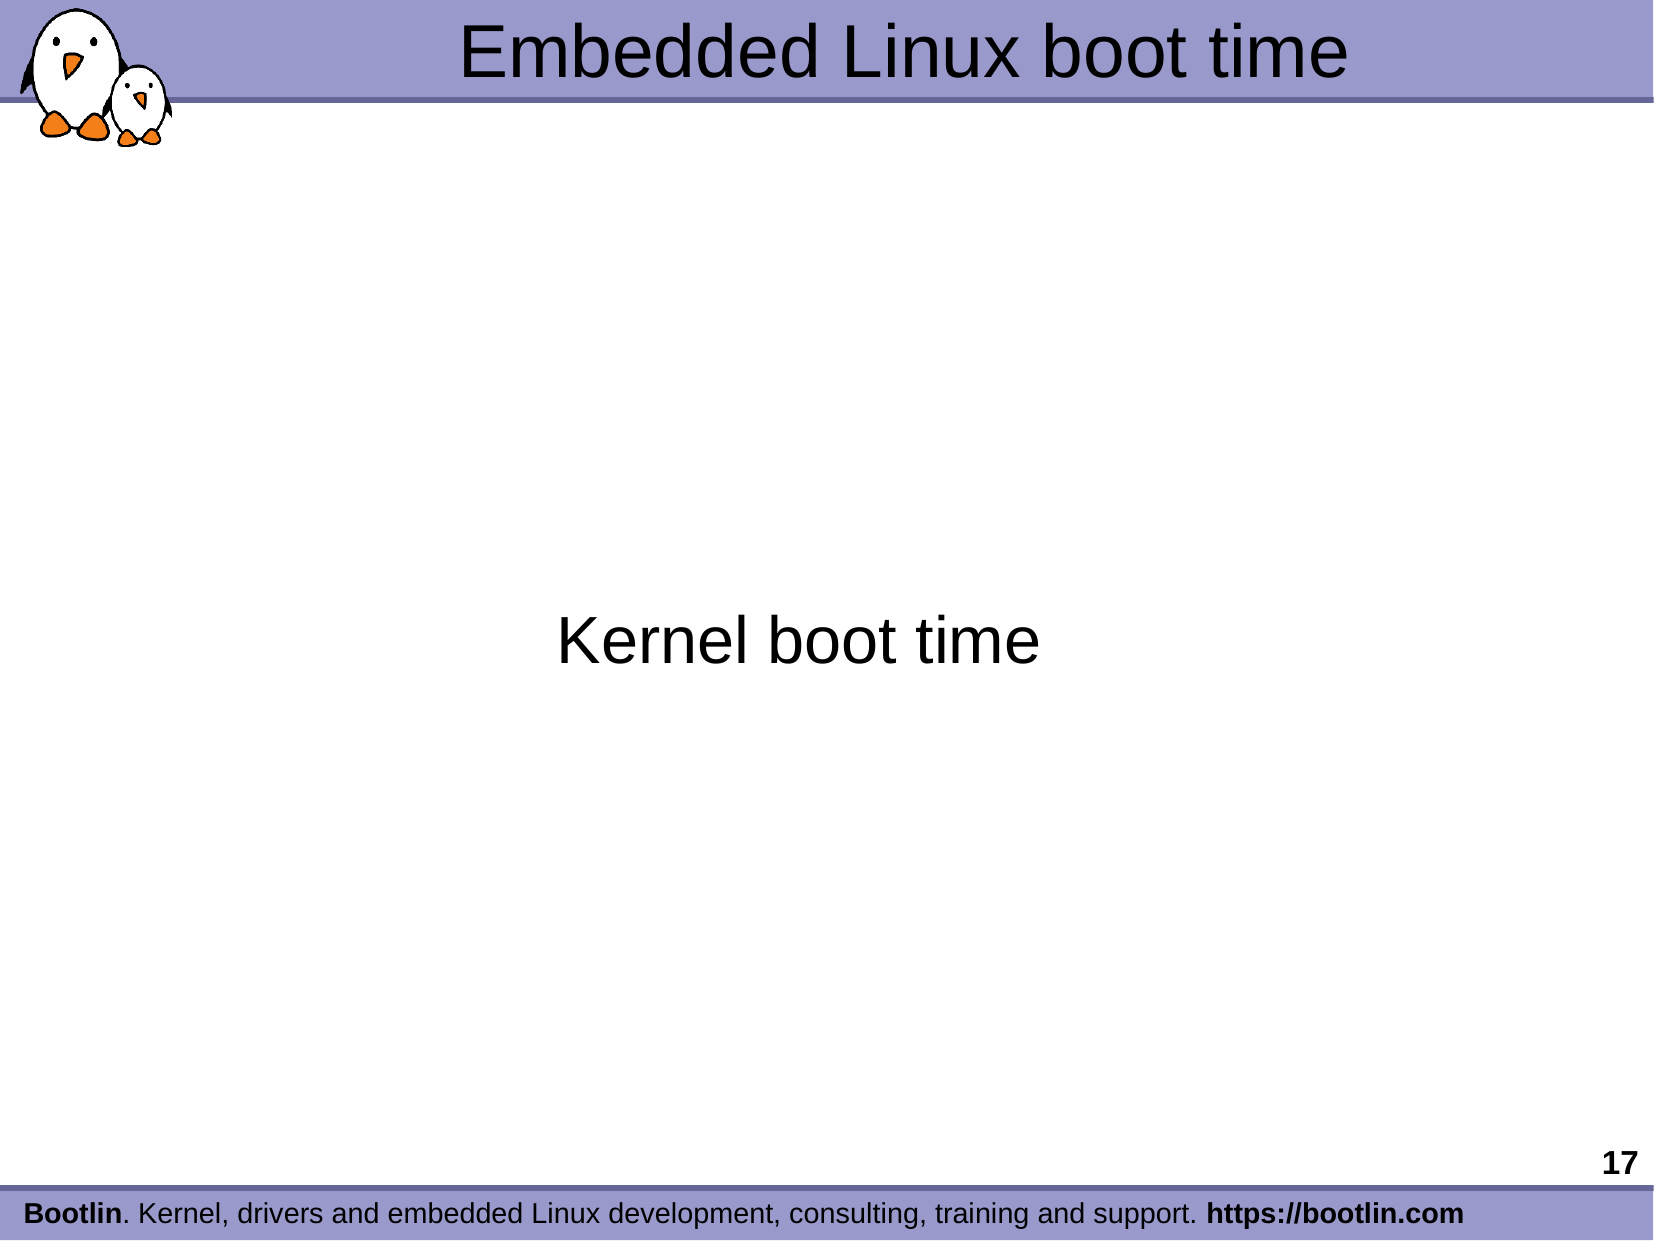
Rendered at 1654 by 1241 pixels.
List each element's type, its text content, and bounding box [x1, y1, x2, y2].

picture [20, 8, 172, 147]
subtitle Kernel boot time [73, 105, 1526, 1176]
title Embedded Linux boot time [178, 4, 1631, 98]
